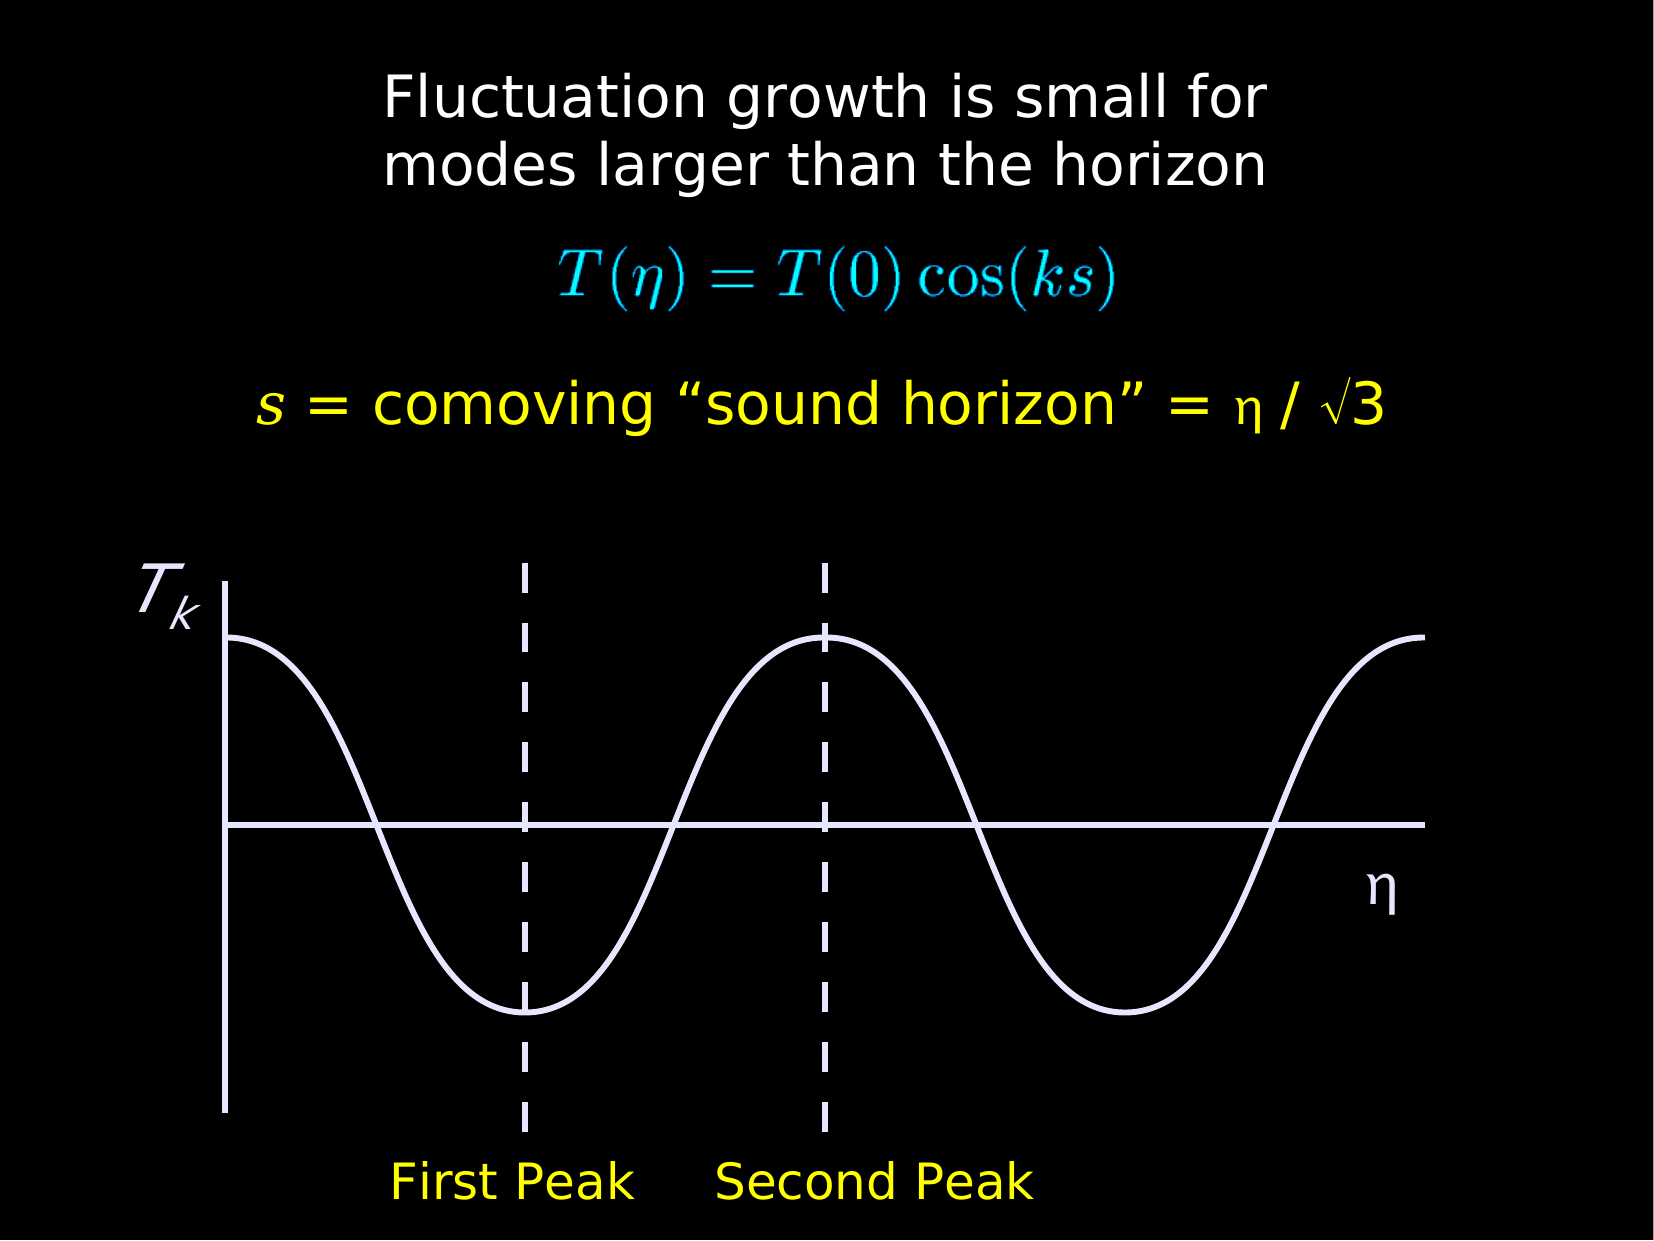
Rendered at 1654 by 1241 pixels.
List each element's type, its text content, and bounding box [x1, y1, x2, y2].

text_box Fluctuation growth is small for modes larger than the horizon [367, 56, 1286, 207]
picture [553, 240, 1121, 318]
text_box First Peak [375, 1145, 651, 1219]
text_box Tk [112, 559, 198, 666]
text_box Second Peak [699, 1145, 1051, 1219]
text_box s = comoving “sound horizon” =  / √3 [241, 362, 1407, 451]
text_box  [1350, 850, 1418, 949]
